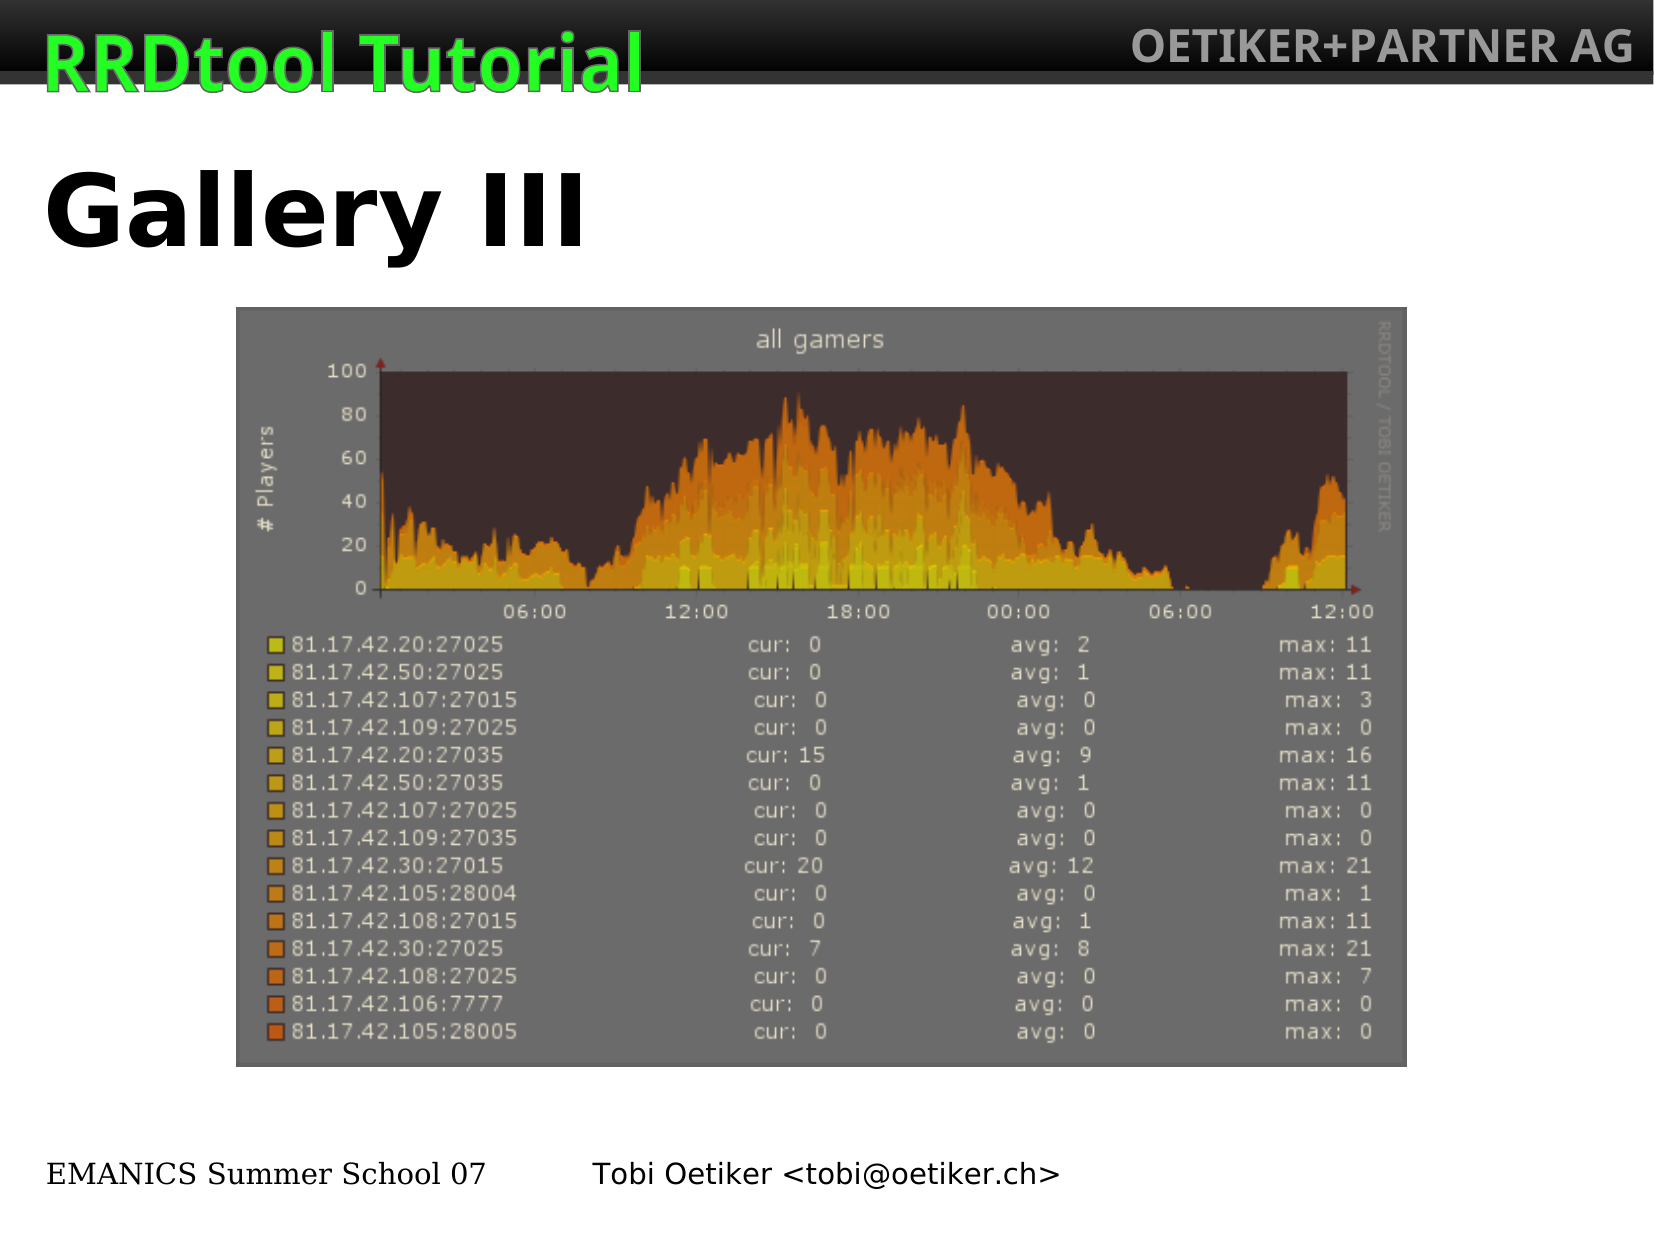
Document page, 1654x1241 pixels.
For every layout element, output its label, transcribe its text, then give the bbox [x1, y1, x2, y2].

title Gallery III [43, 137, 1582, 287]
picture [236, 307, 1407, 1067]
